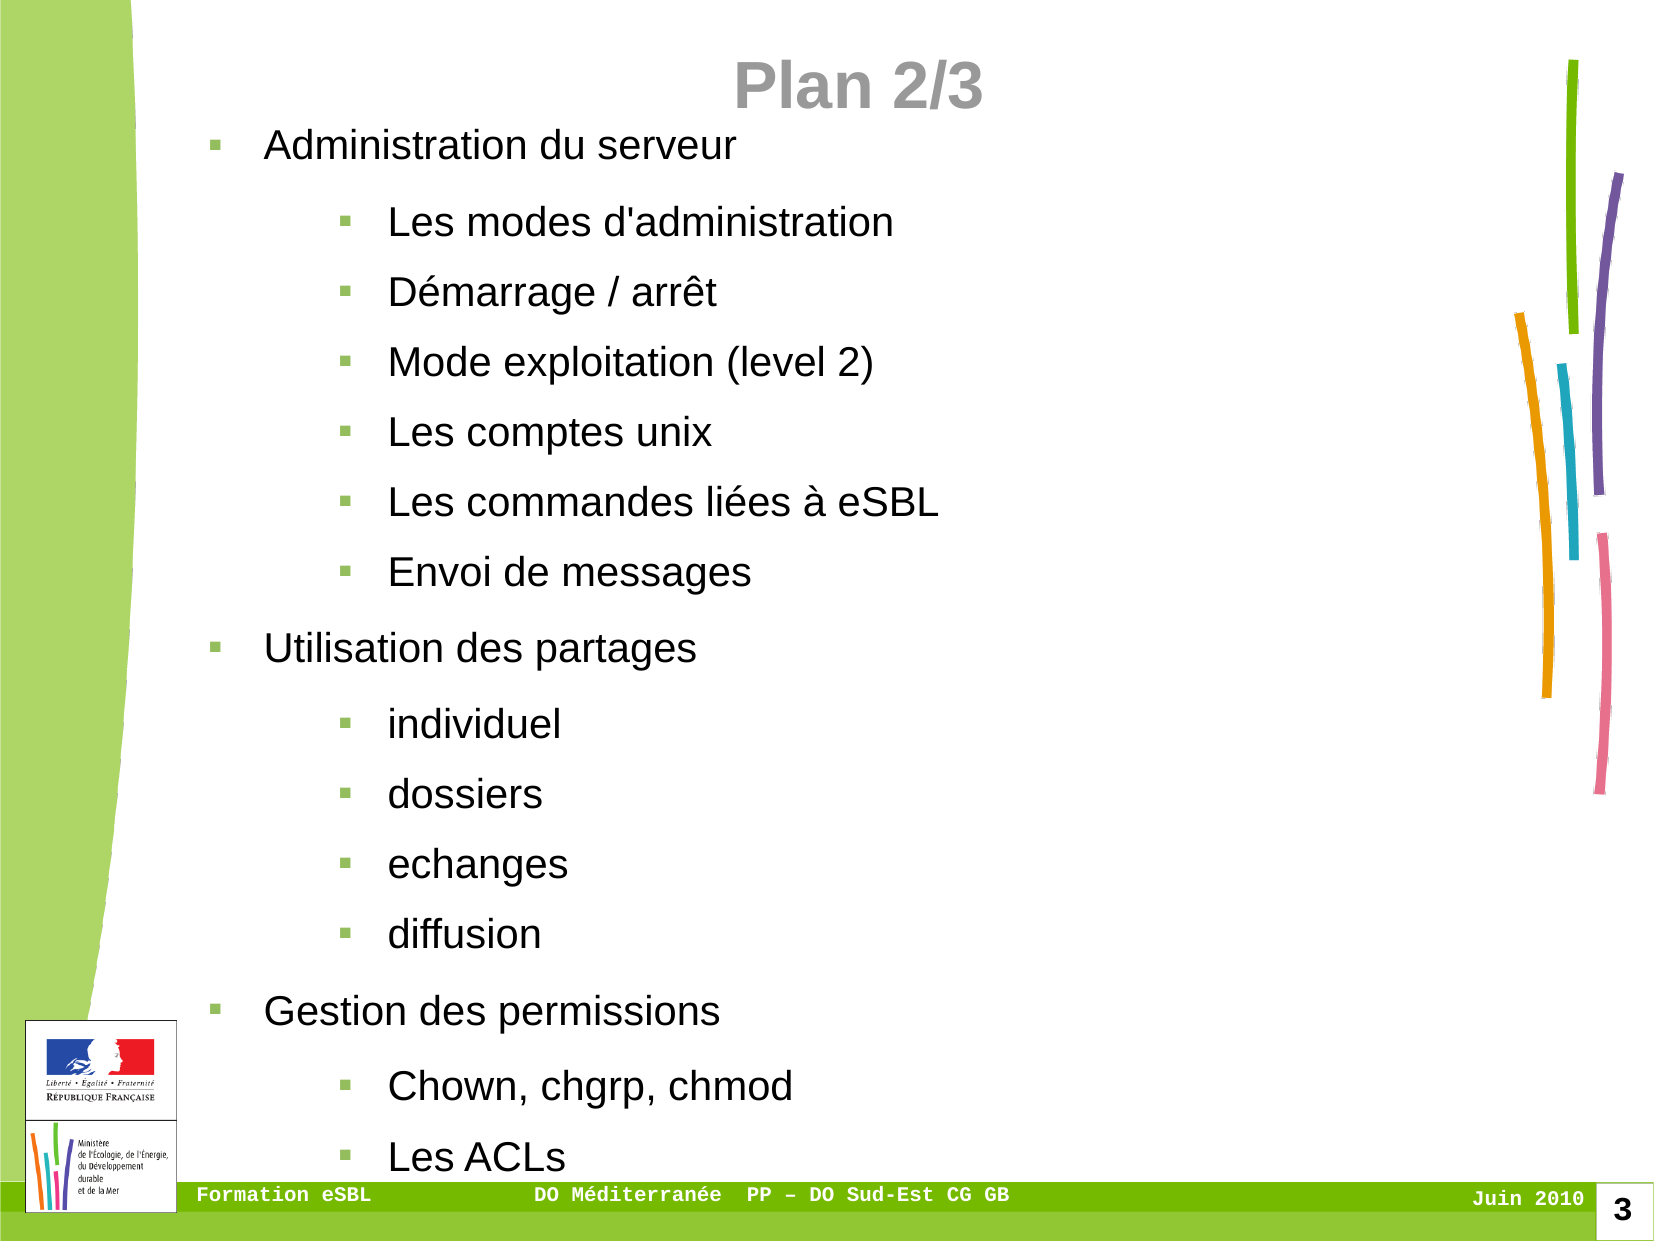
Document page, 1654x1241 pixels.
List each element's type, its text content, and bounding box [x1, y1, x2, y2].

list Administration du serveur Les modes d'administration Démarrage / arrêt Mode exploitation (level 2) Les comptes unix Les commandes liées à eSBL Envoi de messages Utilisation des partages individuel dossiers echanges diffusion Gestion des permissions Chown, chgrp, chmod Les ACLs [174, 122, 1504, 1241]
title Plan 2/3 [152, 36, 1566, 135]
picture [0, 0, 1654, 1241]
